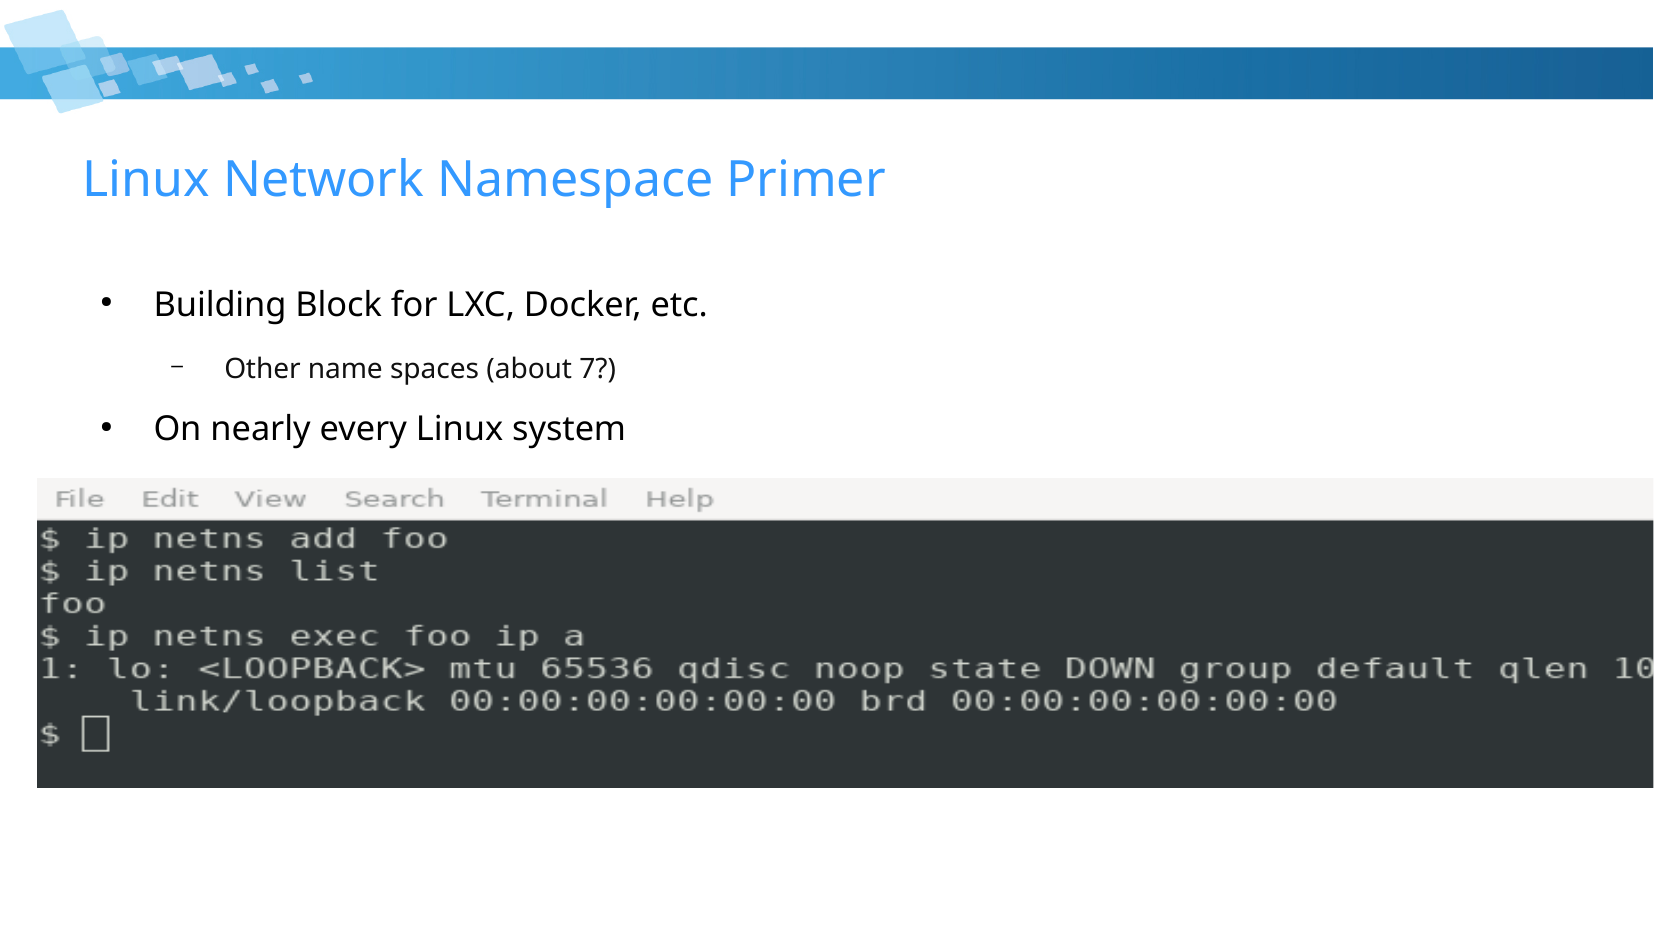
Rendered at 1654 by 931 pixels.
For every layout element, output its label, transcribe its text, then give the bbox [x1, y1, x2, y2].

title Linux Network Namespace Primer [82, 104, 1571, 249]
picture [0, 0, 1654, 929]
list Building Block for LXC, Docker, etc. Other name spaces (about 7?) On nearly every Linux system [82, 279, 1571, 478]
